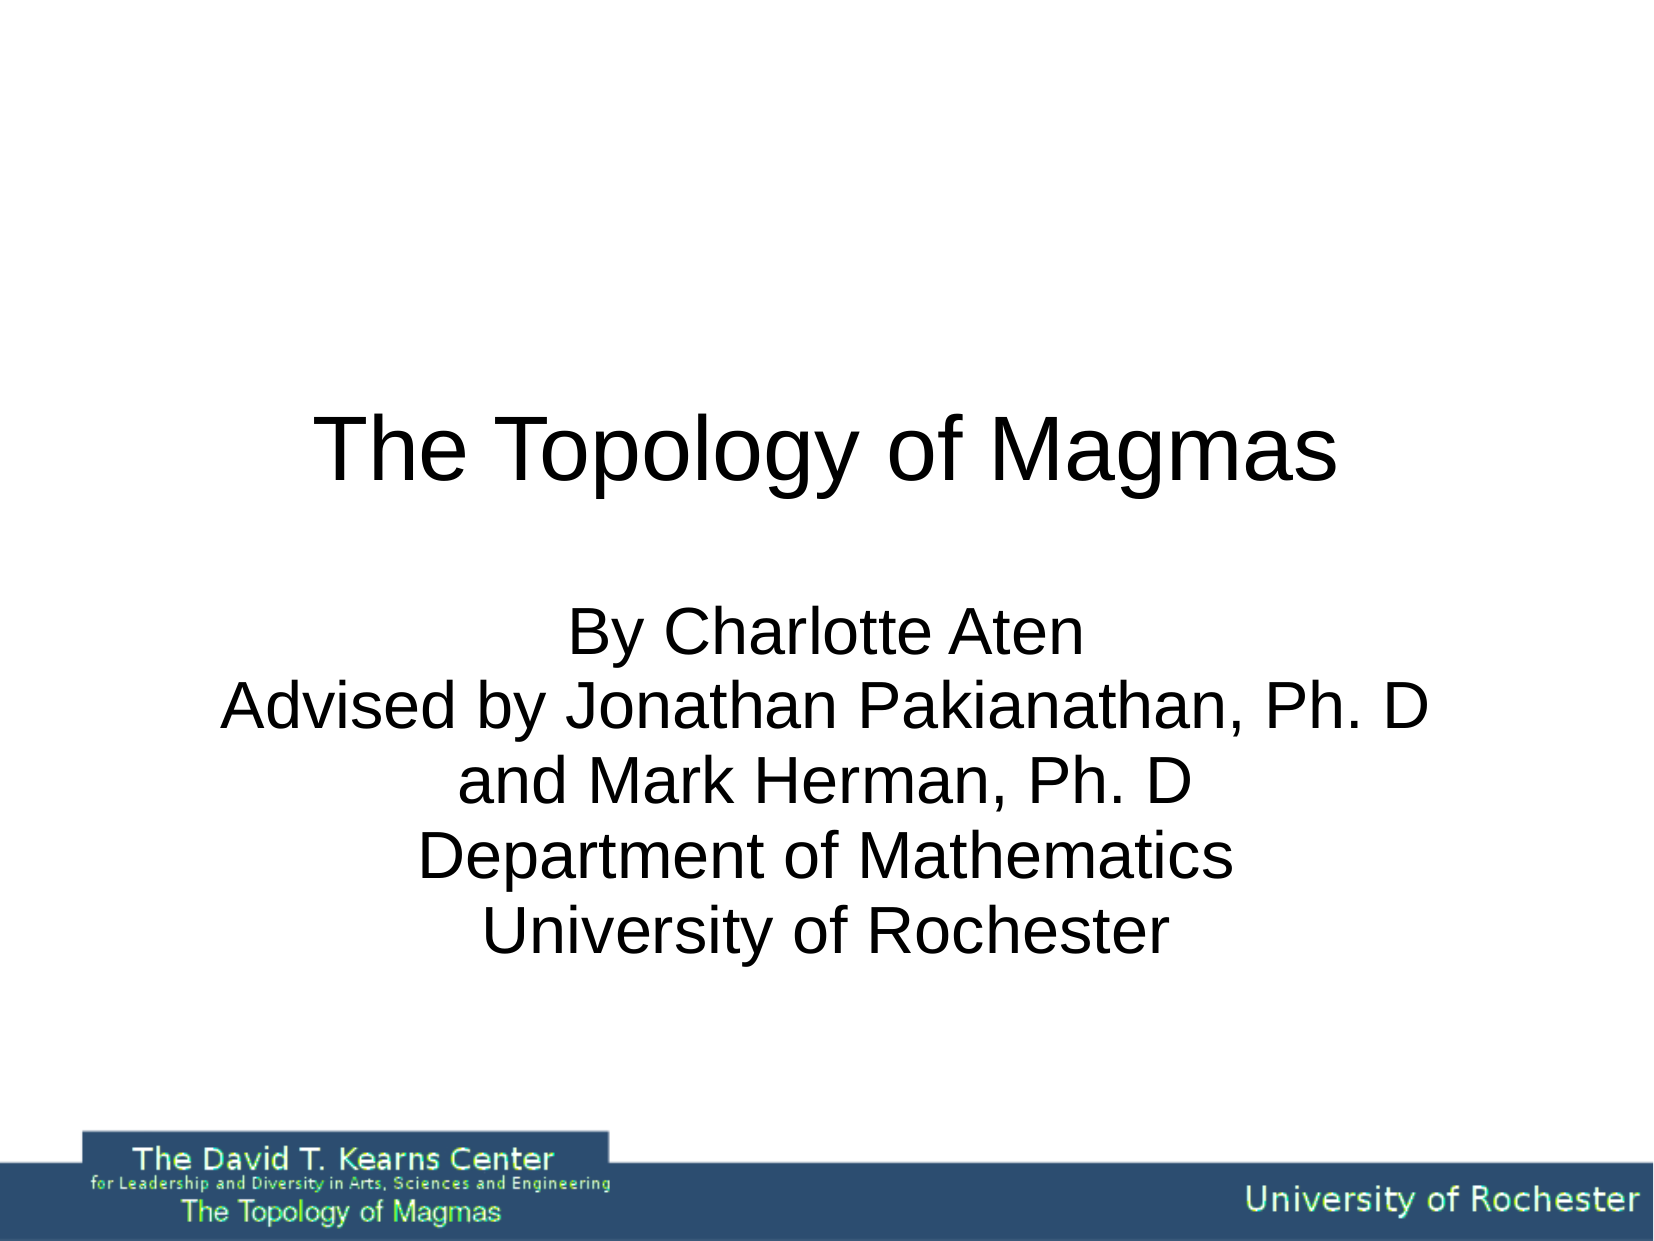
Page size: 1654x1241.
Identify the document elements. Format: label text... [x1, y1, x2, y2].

picture [0, 0, 1654, 1241]
title The Topology of Magmas [82, 345, 1571, 420]
subtitle By Charlotte Aten Advised by Jonathan Pakianathan, Ph. D and Mark Herman, Ph. D Department of Mathematics University of Rochester [82, 420, 1571, 1141]
